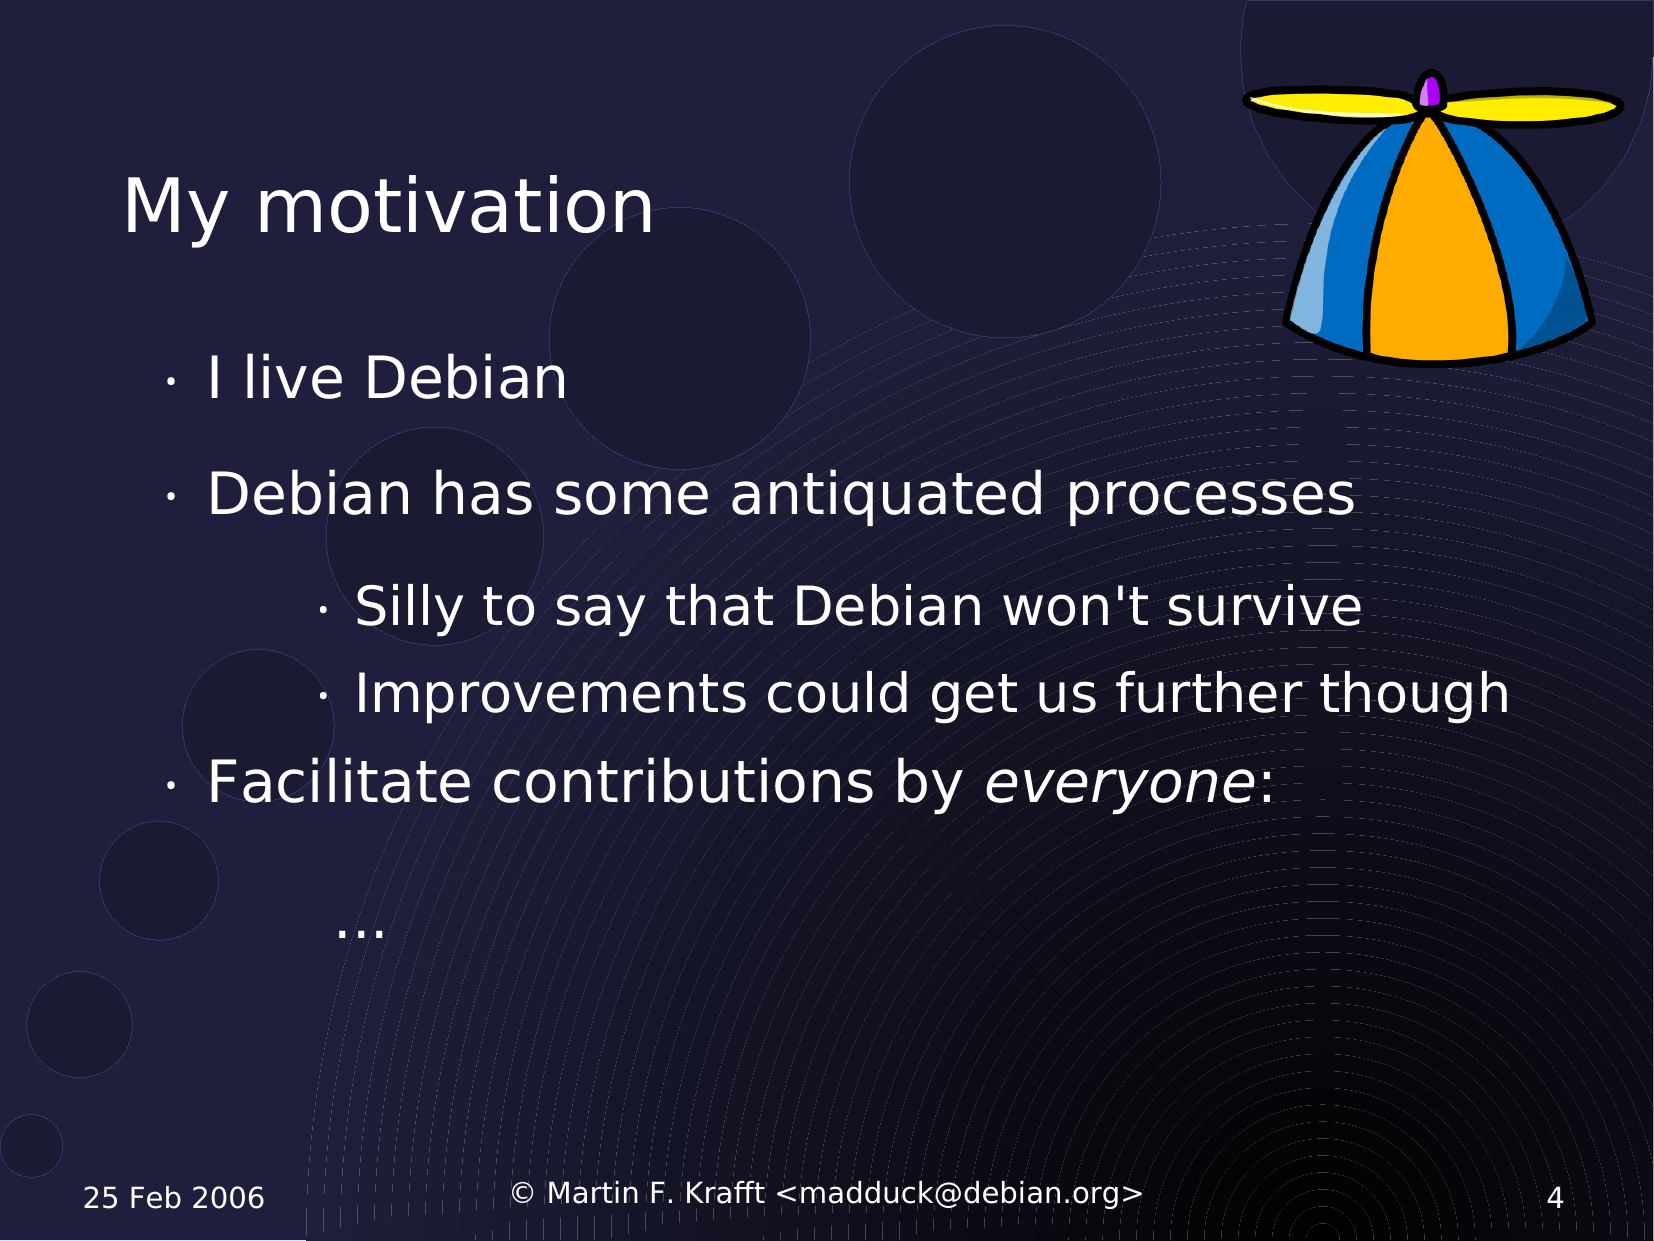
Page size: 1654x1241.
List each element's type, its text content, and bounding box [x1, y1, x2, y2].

title My motivation [121, 102, 1240, 311]
list I live Debian Debian has some antiquated processes Silly to say that Debian won't survive Improvements could get us further though Facilitate contributions by everyone: ... [118, 344, 1534, 1127]
picture [1240, 17, 1625, 414]
